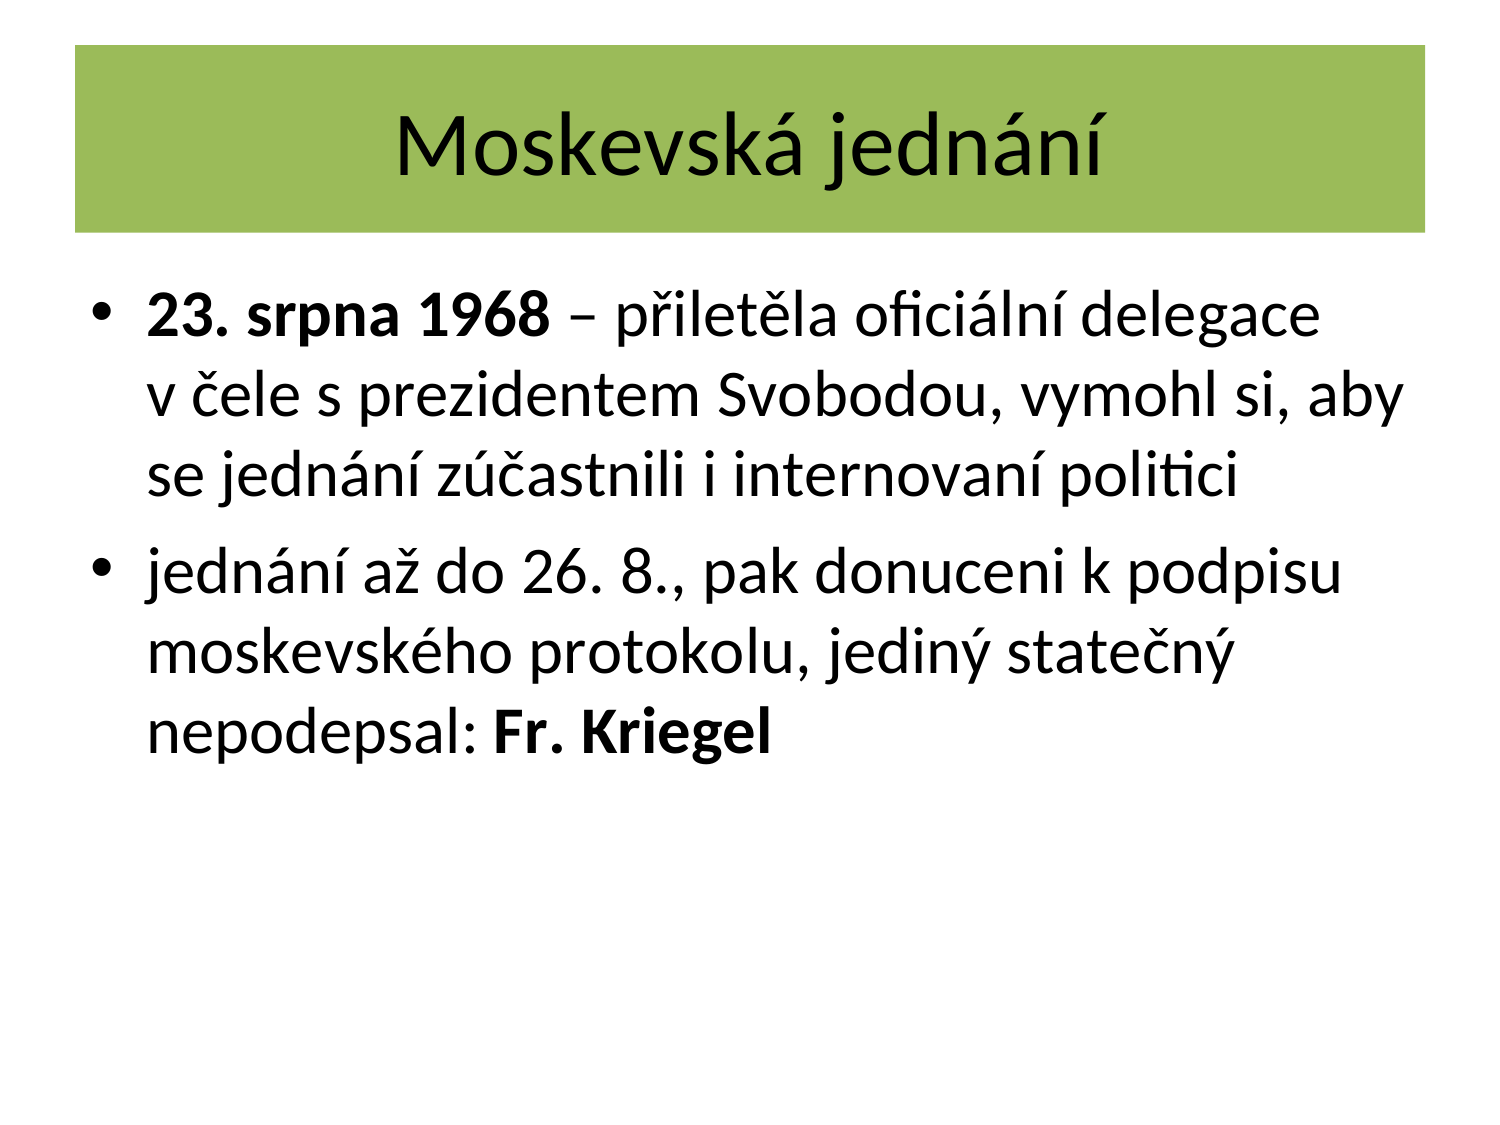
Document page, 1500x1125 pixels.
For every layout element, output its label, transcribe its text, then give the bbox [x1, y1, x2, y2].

list 23. srpna 1968 – přiletěla oficiální delegace v čele s prezidentem Svobodou, vymohl si, aby se jednání zúčastnili i internovaní politici jednání až do 26. 8., pak donuceni k podpisu moskevského protokolu, jediný statečný nepodepsal: Fr. Kriegel [75, 262, 1426, 1006]
title Moskevská jednání [75, 45, 1426, 233]
